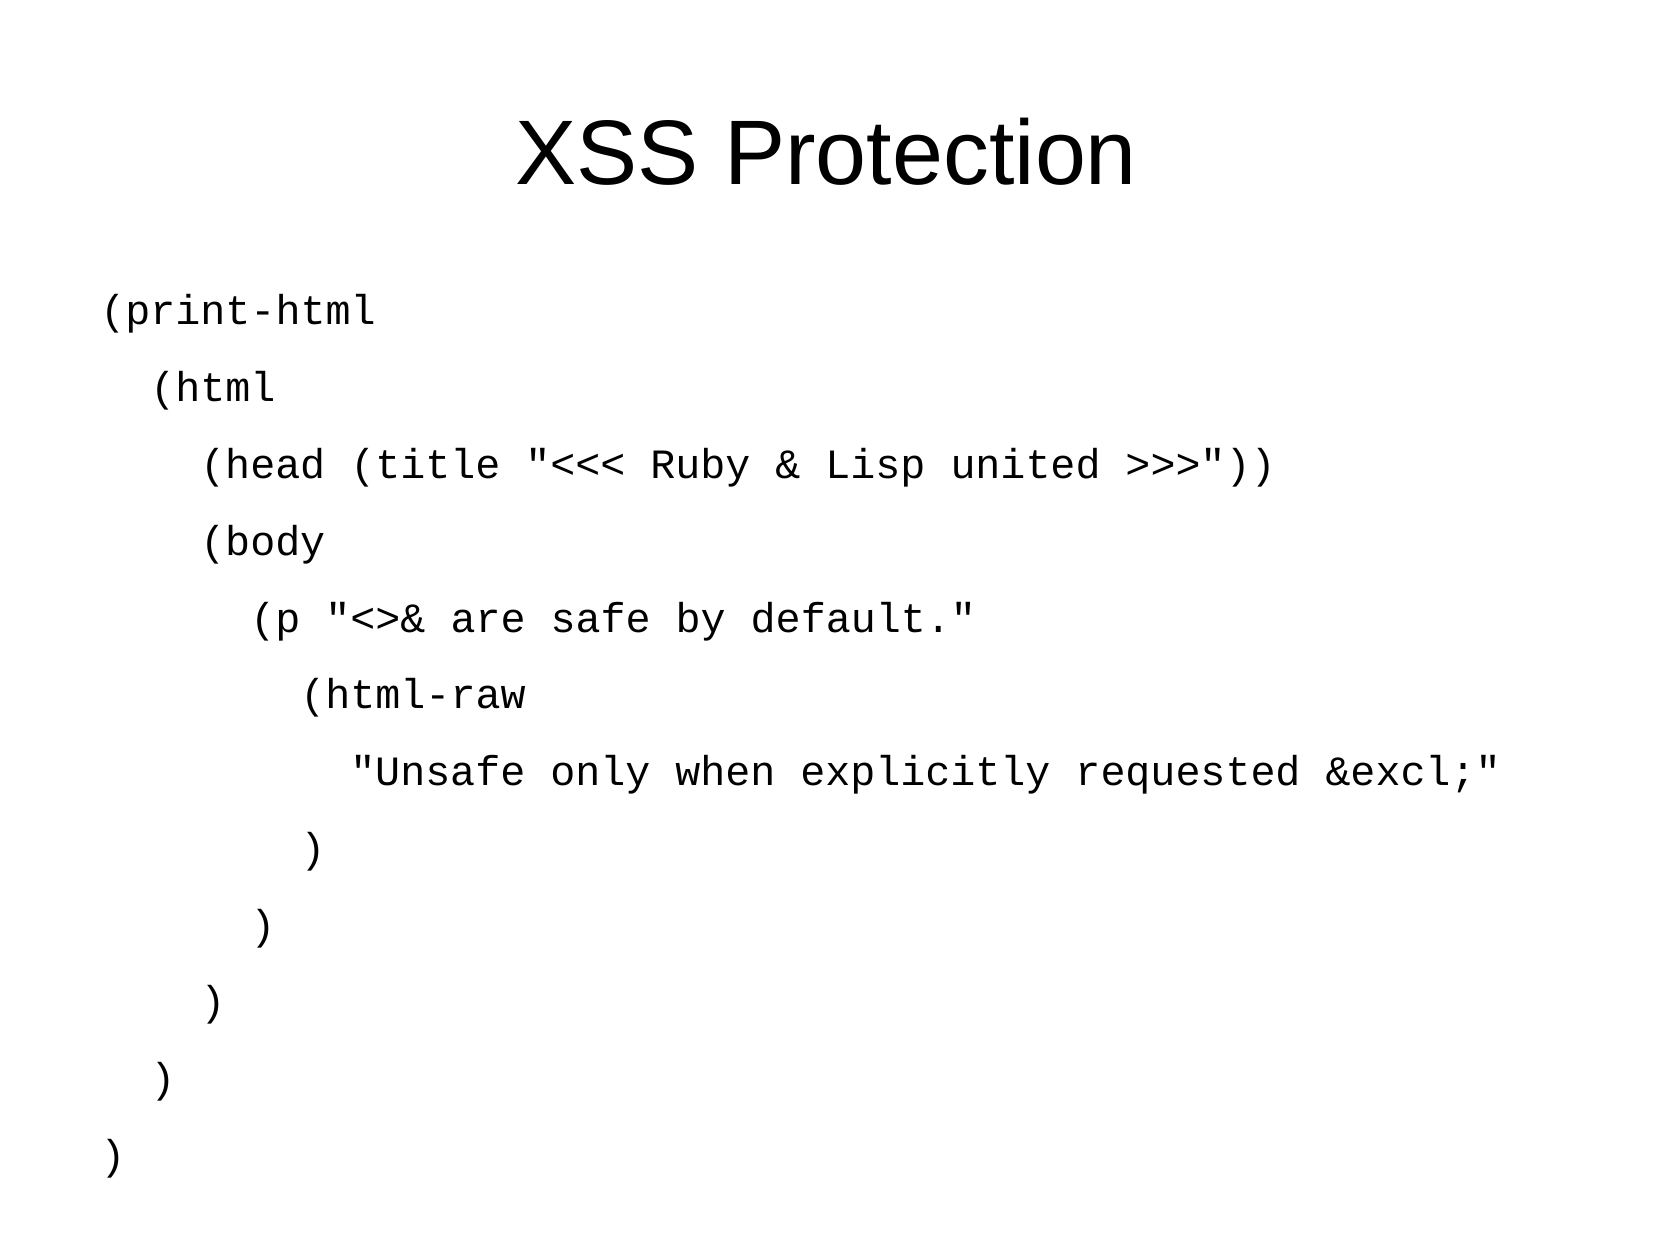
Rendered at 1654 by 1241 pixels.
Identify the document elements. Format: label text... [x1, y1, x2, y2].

list (print-html (html (head (title "<<< Ruby & Lisp united >>>")) (body (p "<>& are safe by default." (html-raw "Unsafe only when explicitly requested &excl;" ) ) ) ) ) [82, 290, 1571, 1182]
title XSS Protection [82, 56, 1571, 250]
